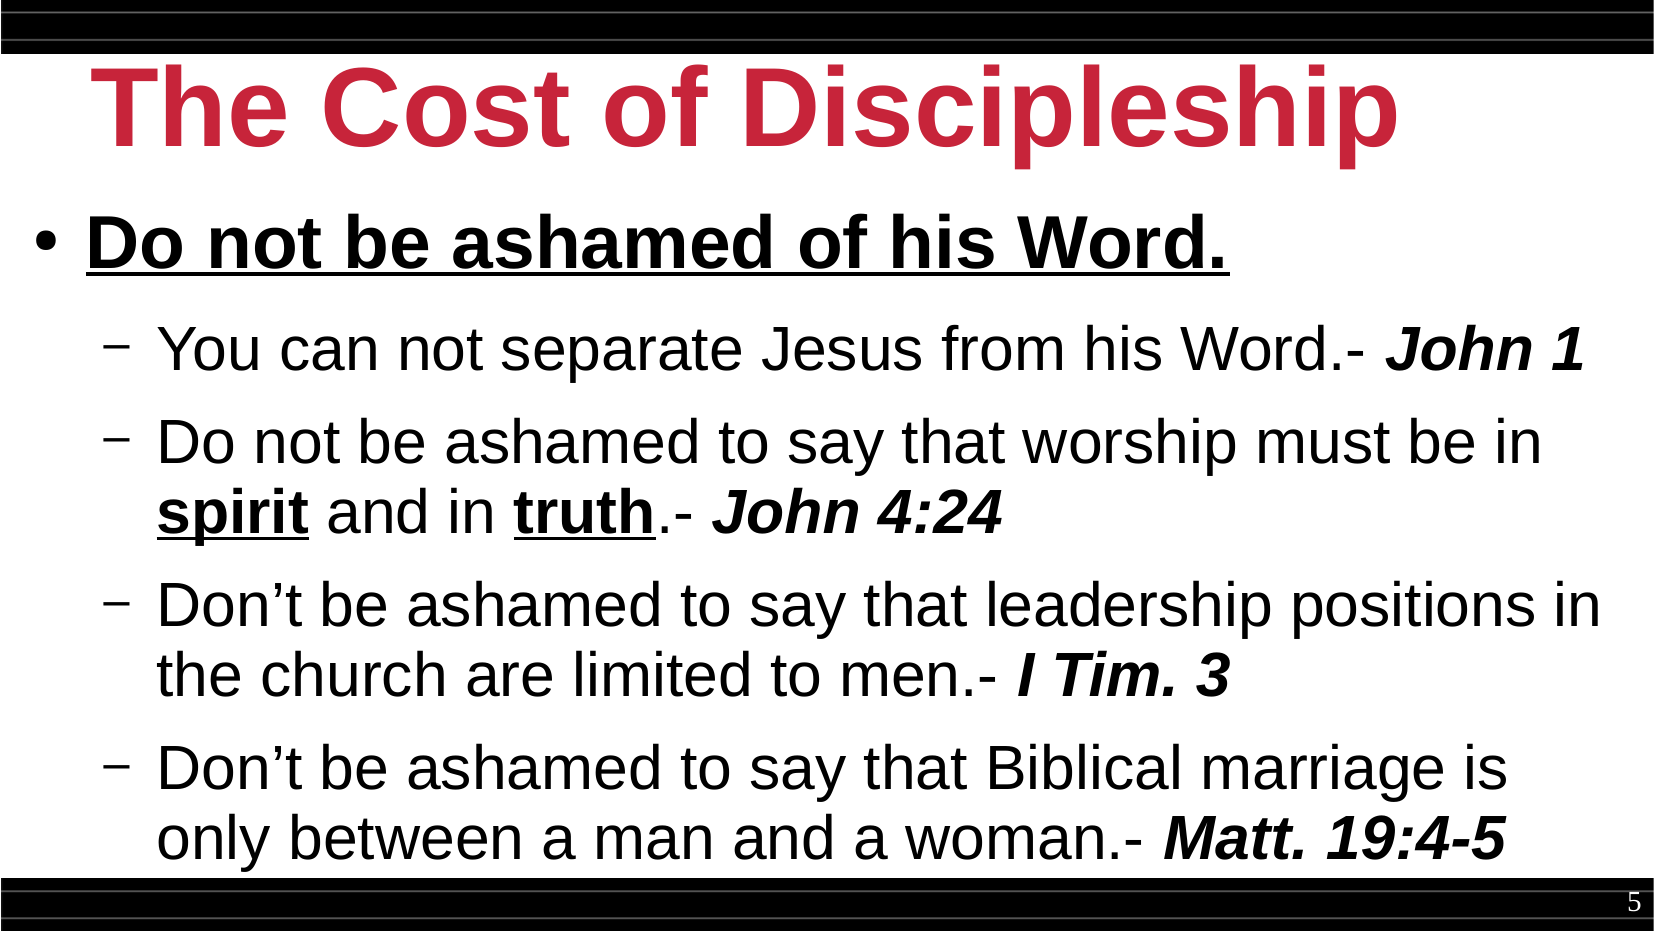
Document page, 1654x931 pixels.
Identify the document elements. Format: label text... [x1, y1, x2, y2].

title The Cost of Discipleship [90, 30, 1579, 186]
picture [1, 878, 1654, 931]
list Do not be ashamed of his Word. You can not separate Jesus from his Word.- John 1 Do not be ashamed to say that worship must be in spirit and in truth.- John 4:24 Don’t be ashamed to say that leadership positions in the church are limited to men.- I Tim. 3 Don’t be ashamed to say that Biblical marriage is only between a man and a woman.- Matt. 19:4-5 [15, 200, 1621, 886]
picture [1, 0, 1654, 54]
